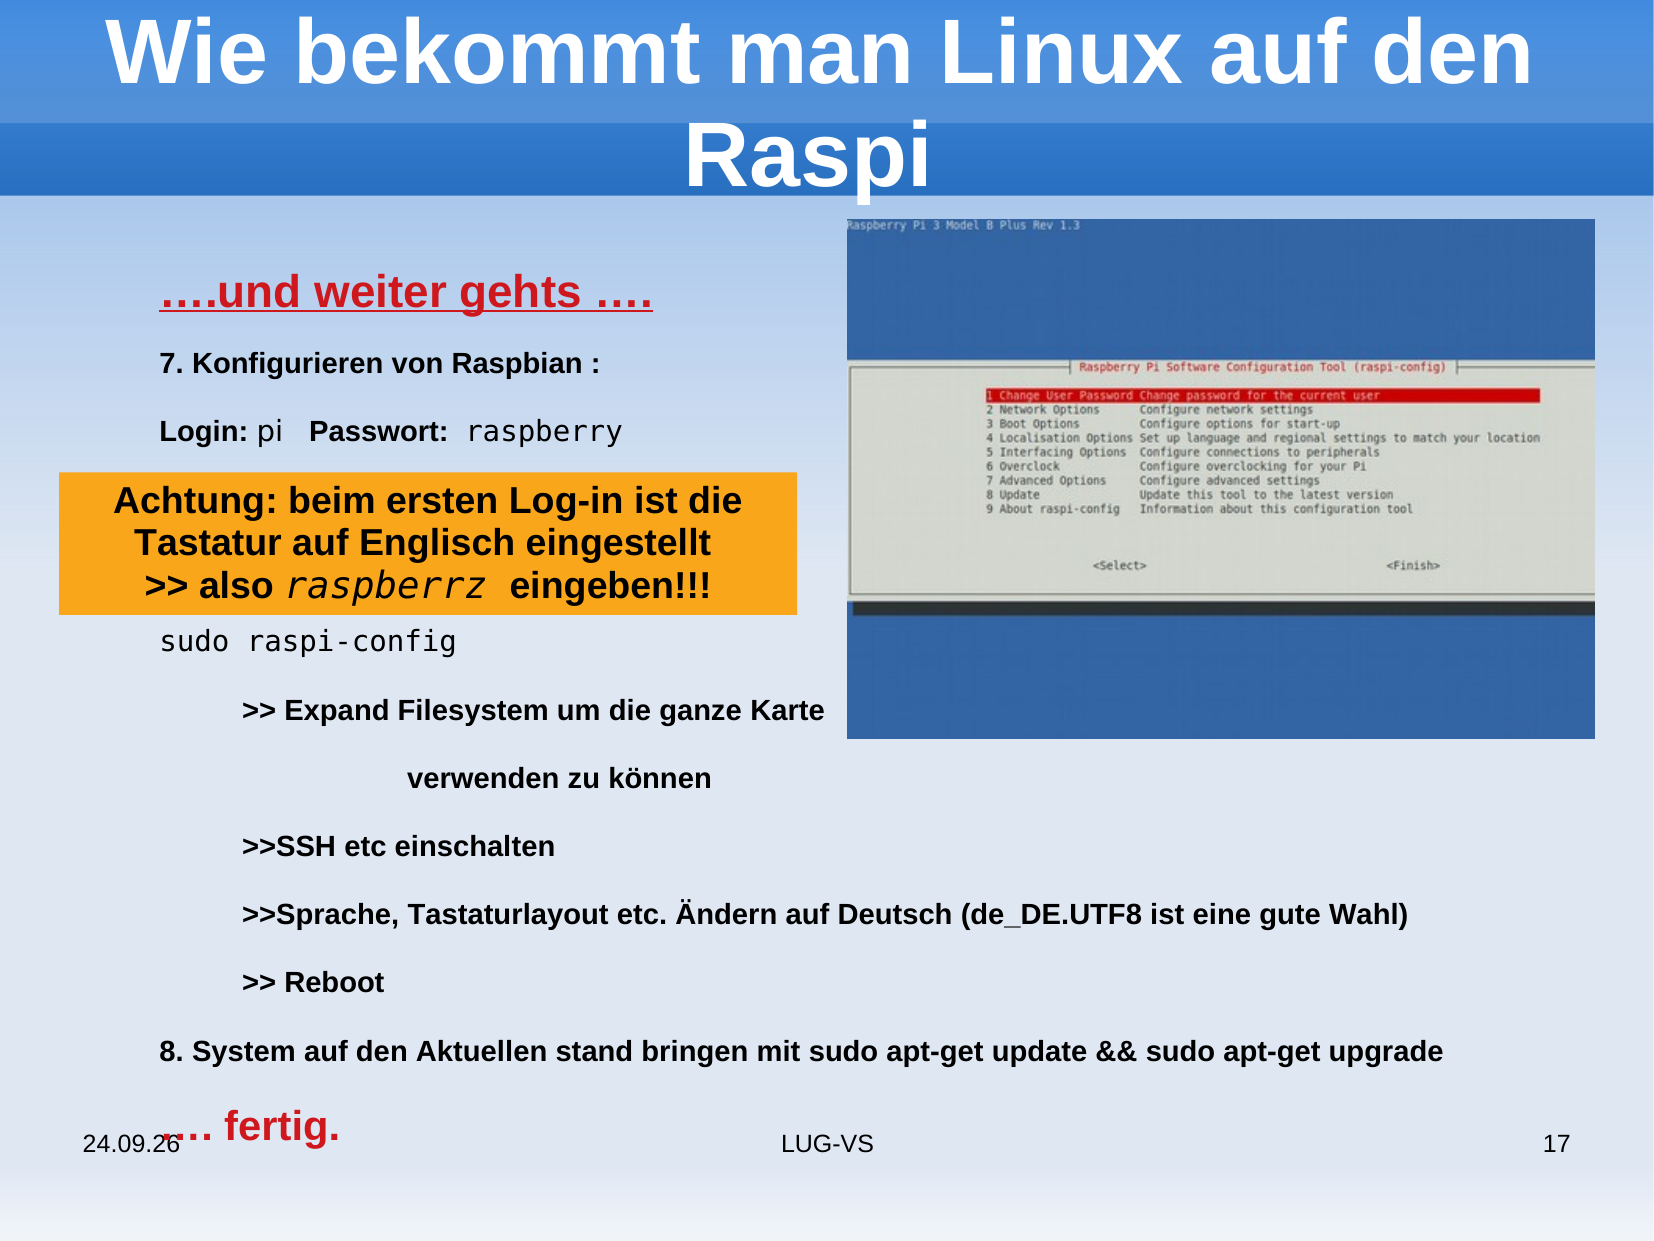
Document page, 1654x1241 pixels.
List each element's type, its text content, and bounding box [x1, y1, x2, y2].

title Wie bekommt man Linux auf den Raspi [76, 0, 1565, 208]
picture [0, 0, 1654, 1241]
list ….und weiter gehts …. 7. Konfigurieren von Raspbian : Login: pi Passwort: raspberry sudo raspi-config >> Expand Filesystem um die ganze Karte verwenden zu können >>SSH etc einschalten >>Sprache, Tastaturlayout etc. Ändern auf Deutsch (de_DE.UTF8 ist eine gute Wahl) >> Reboot 8. System auf den Aktuellen stand bringen mit sudo apt-get update && sudo apt-get upgrade …. fertig. [88, 265, 1577, 1241]
text_box Achtung: beim ersten Log-in ist die Tastatur auf Englisch eingestellt >> also raspberrz eingeben!!! [59, 472, 798, 615]
